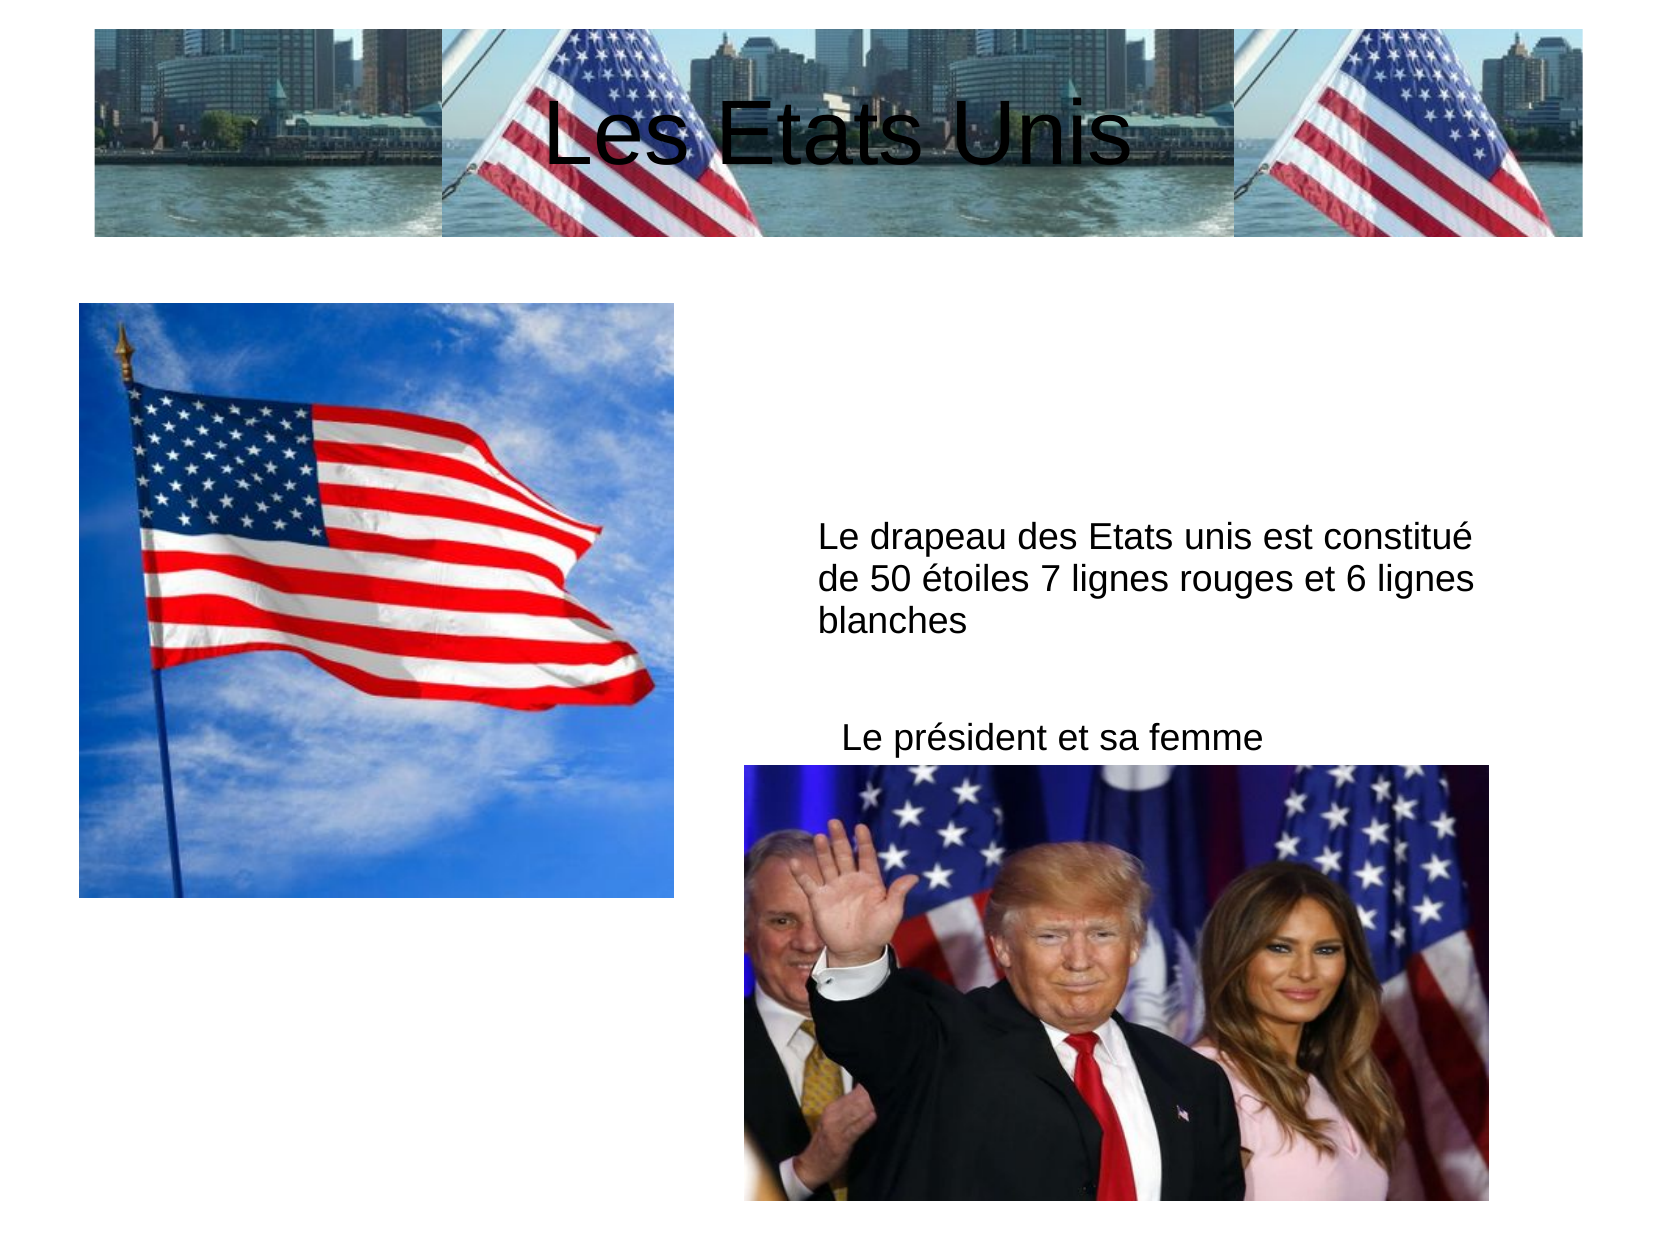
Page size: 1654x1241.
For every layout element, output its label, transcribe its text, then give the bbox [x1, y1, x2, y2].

title Les Etats Unis [94, 29, 1583, 237]
picture [744, 765, 1489, 1201]
text_box Le président et sa femme [826, 708, 1512, 766]
picture [79, 303, 674, 898]
text_box Le drapeau des Etats unis est constitué de 50 étoiles 7 lignes rouges et 6 lignes blanches [803, 507, 1524, 649]
